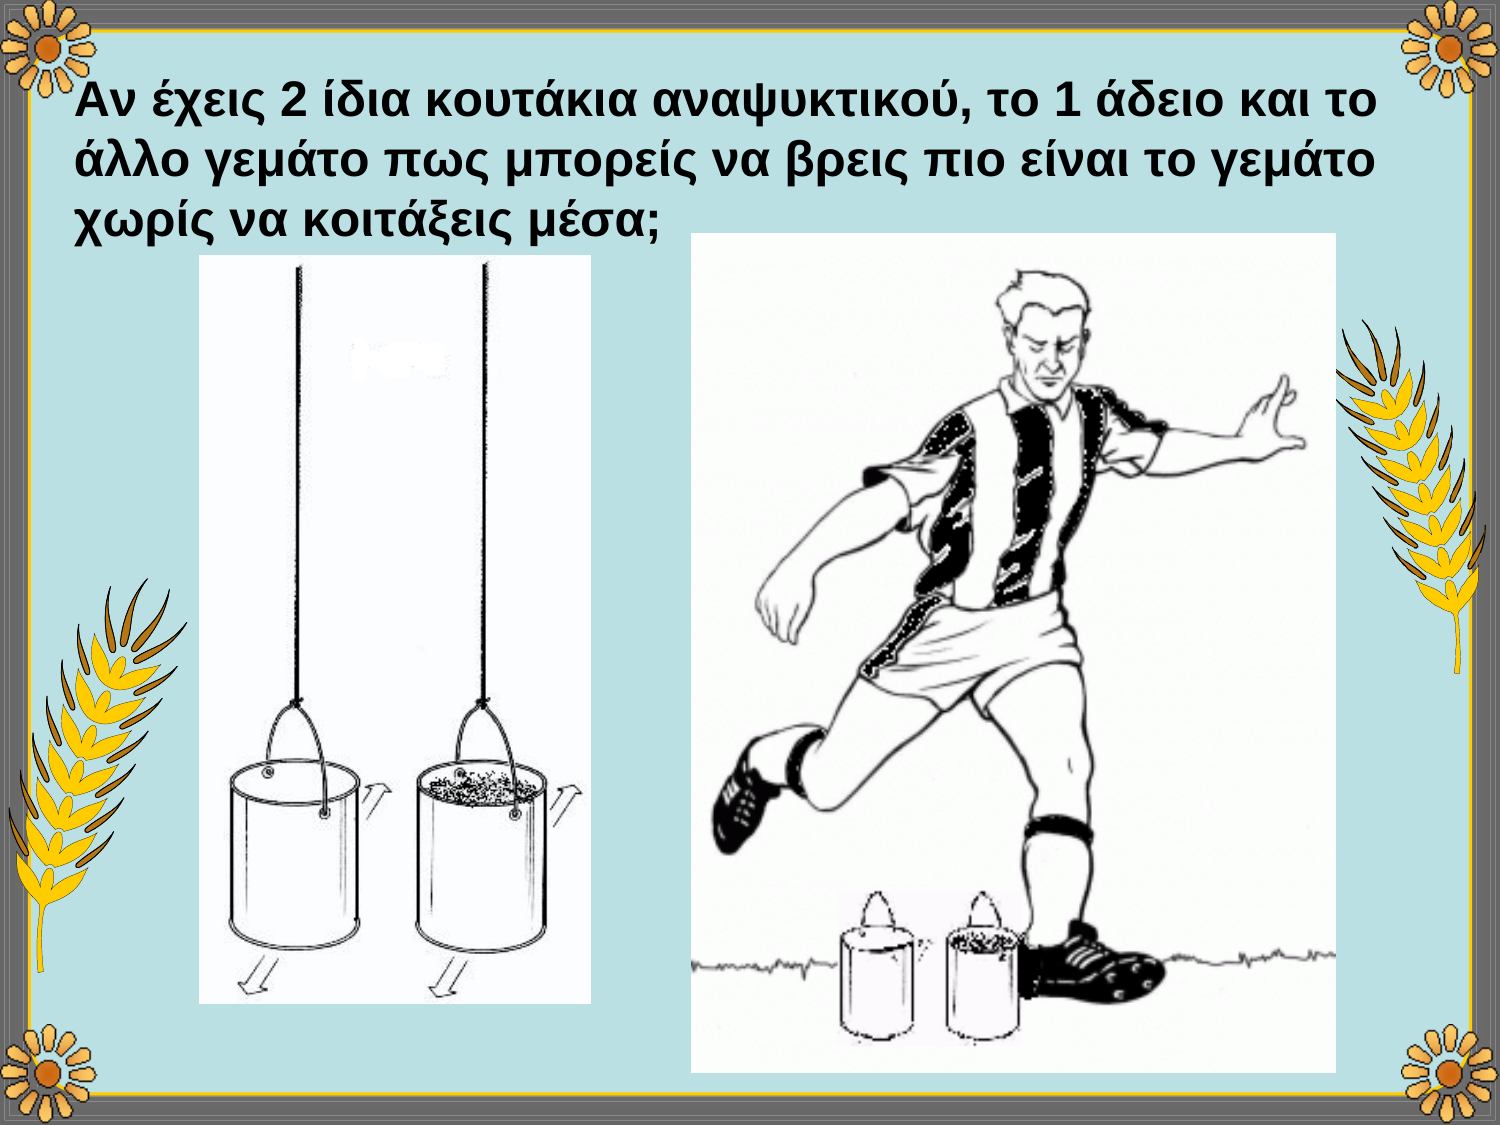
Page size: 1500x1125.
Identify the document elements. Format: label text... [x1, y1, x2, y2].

picture [691, 233, 1336, 1073]
picture [0, 1024, 99, 1125]
picture [0, 0, 99, 100]
picture [199, 255, 591, 1004]
text_box Αν έχεις 2 ίδια κουτάκια αναψυκτικού, το 1 άδειο και το άλλο γεμάτο πως μπορείς να βρεις πιο είναι το γεμάτο χωρίς να κοιτάξεις μέσα; [59, 59, 1467, 254]
picture [1401, 1024, 1500, 1125]
picture [1401, 0, 1500, 100]
